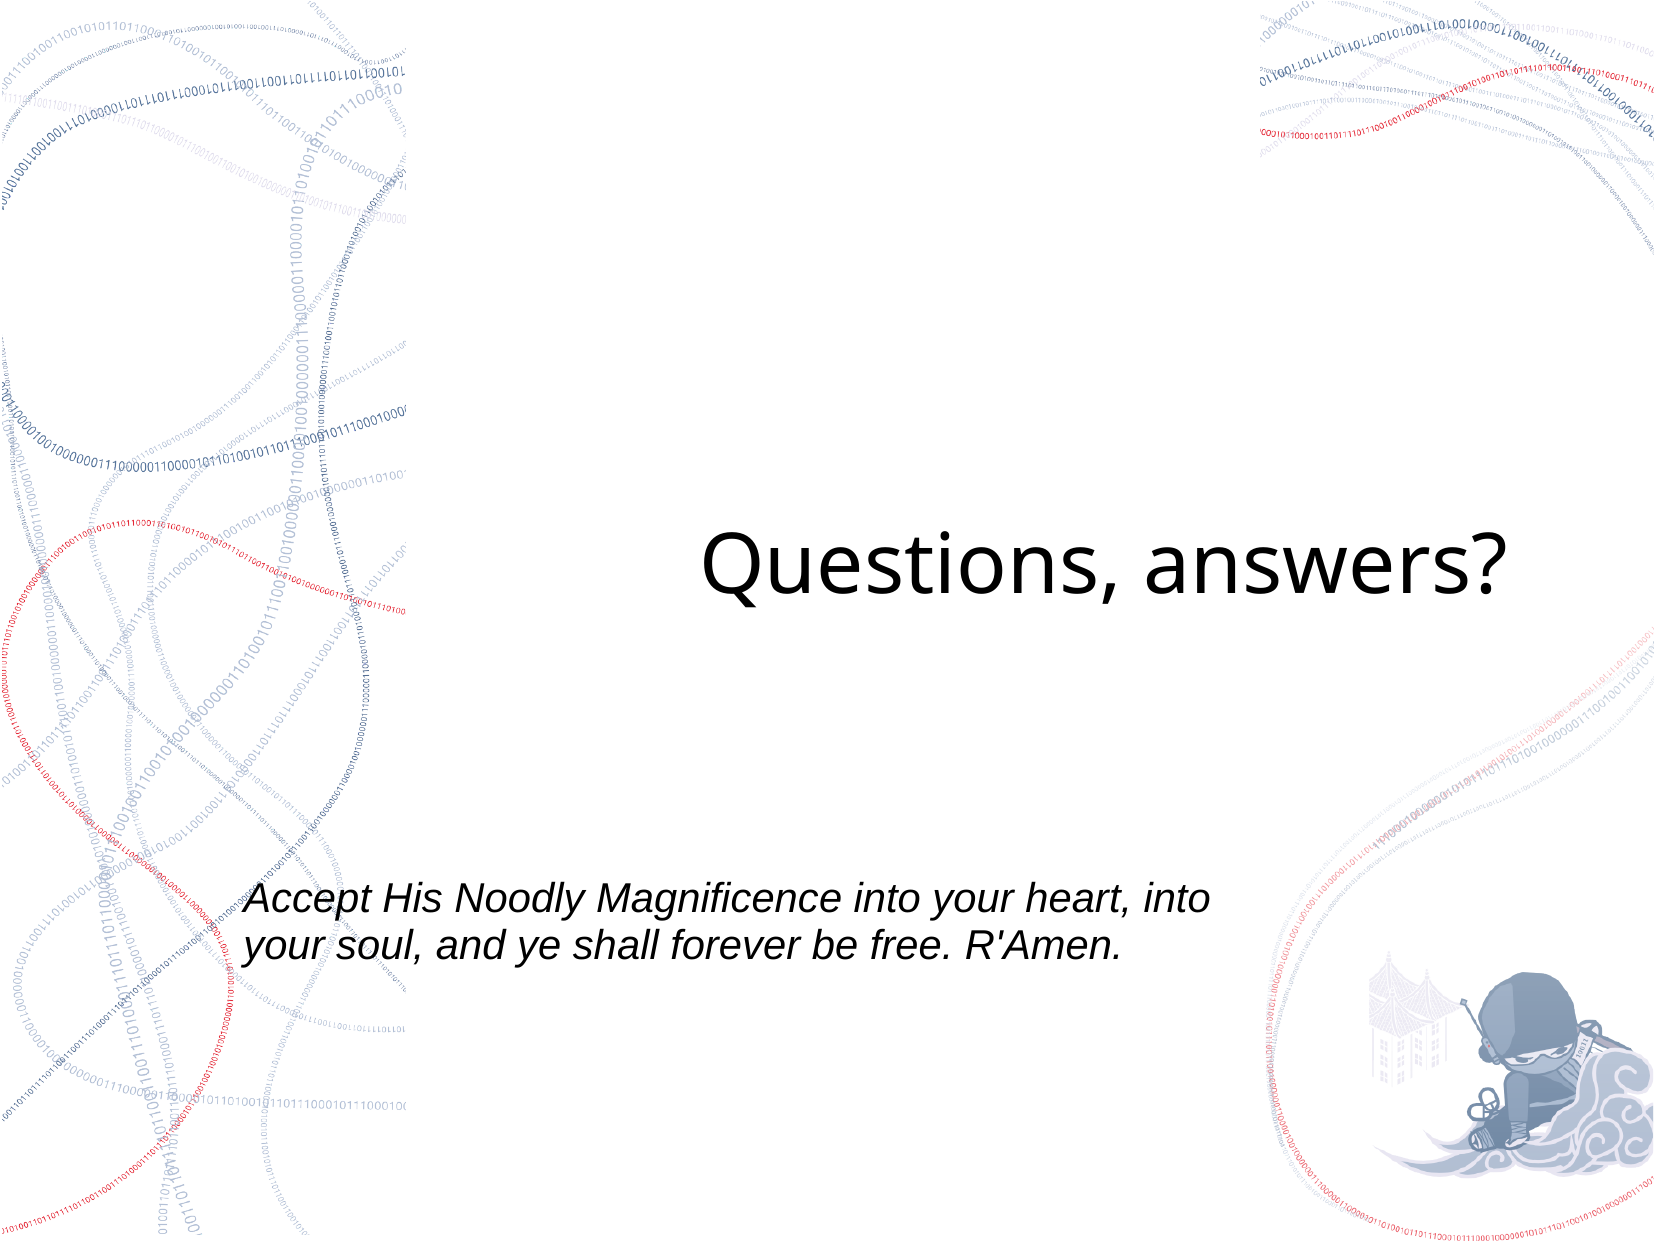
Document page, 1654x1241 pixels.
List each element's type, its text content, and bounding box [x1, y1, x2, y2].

title Questions, answers? [149, 496, 1509, 626]
picture [2, 1, 406, 1235]
picture [1260, 1, 1654, 287]
text_box Accept His Noodly Magnificence into your heart, into your soul, and ye shall forever be free. R'Amen. [228, 867, 1230, 995]
